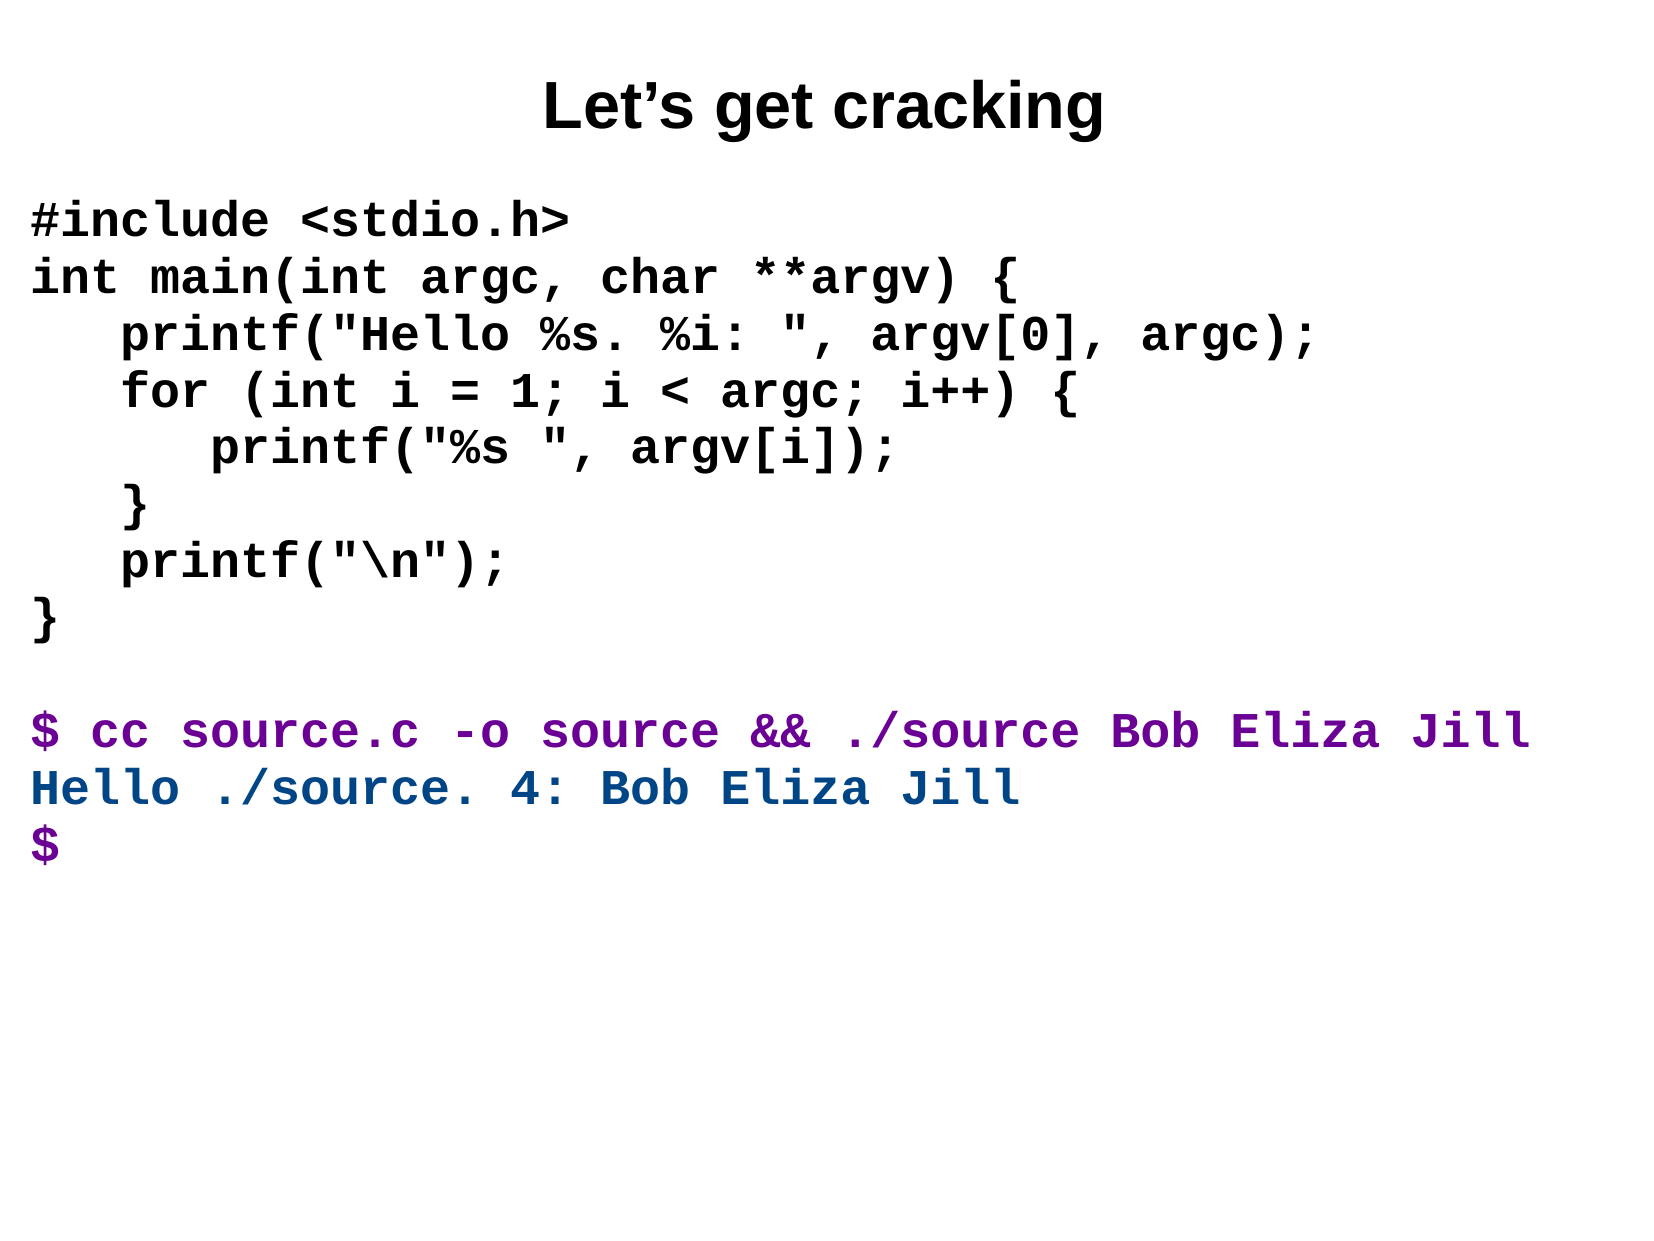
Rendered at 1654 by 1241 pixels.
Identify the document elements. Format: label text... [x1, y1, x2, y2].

subtitle #include <stdio.h> int main(int argc, char **argv) { printf("Hello %s. %i: ", argv[0], argc); for (int i = 1; i < argc; i++) { printf("%s ", argv[i]); } printf("\n"); } $ cc source.c -o source && ./source Bob Eliza Jill Hello ./source. 4: Bob Eliza Jill $ [30, 195, 1621, 1216]
title Let’s get cracking [30, 30, 1621, 181]
